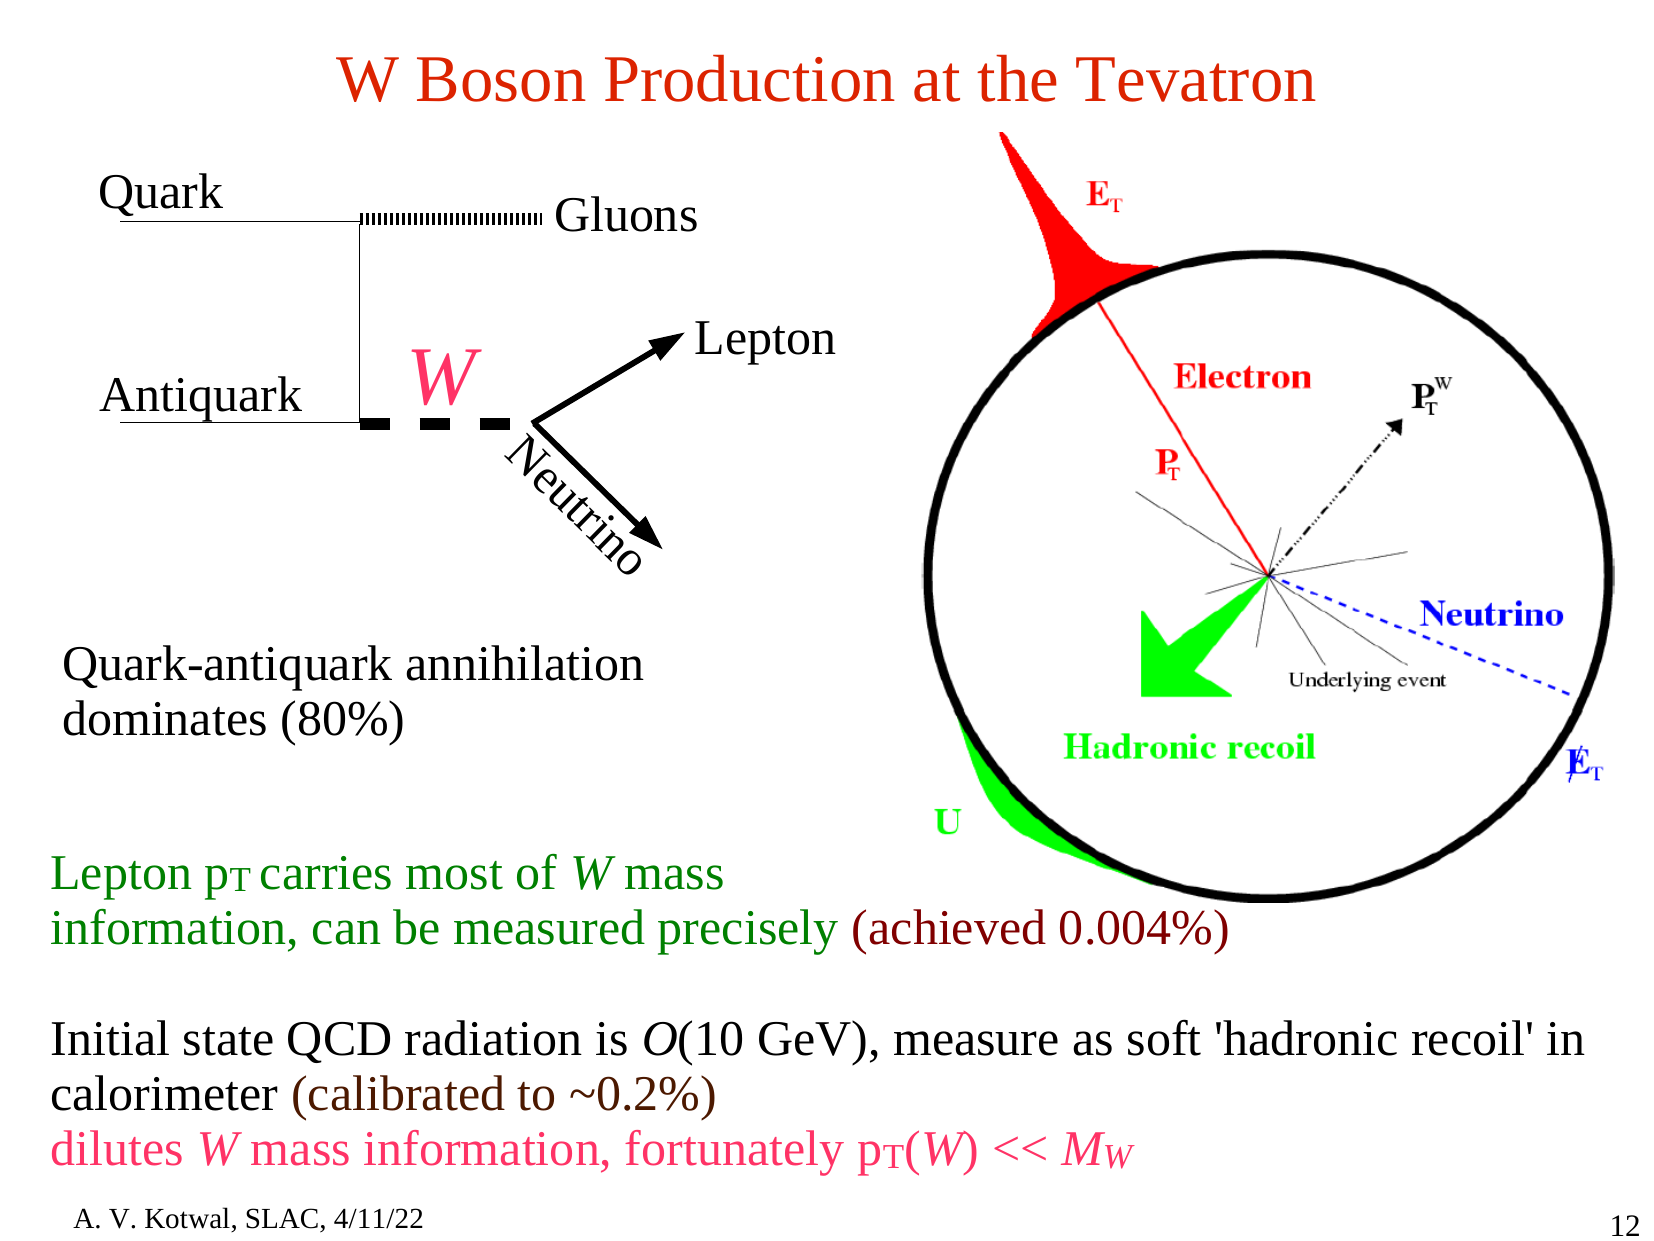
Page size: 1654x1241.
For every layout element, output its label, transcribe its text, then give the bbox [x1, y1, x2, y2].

text_box Lepton [694, 310, 837, 366]
text_box W [406, 330, 503, 431]
text_box Lepton pT carries most of W mass information, can be measured precisely (achieved 0.004%) Initial state QCD radiation is O(10 GeV), measure as soft 'hadronic recoil' in calorimeter (calibrated to ~0.2%) dilutes W mass information, fortunately pT(W) << MW [50, 844, 1584, 1227]
text_box Quark-antiquark annihilation dominates (80%) [62, 635, 645, 756]
picture [887, 132, 1654, 903]
title W Boson Production at the Tevatron [121, 2, 1534, 156]
text_box Antiquark [99, 366, 303, 422]
text_box Gluons [554, 187, 699, 243]
text_box Quark [98, 163, 224, 219]
